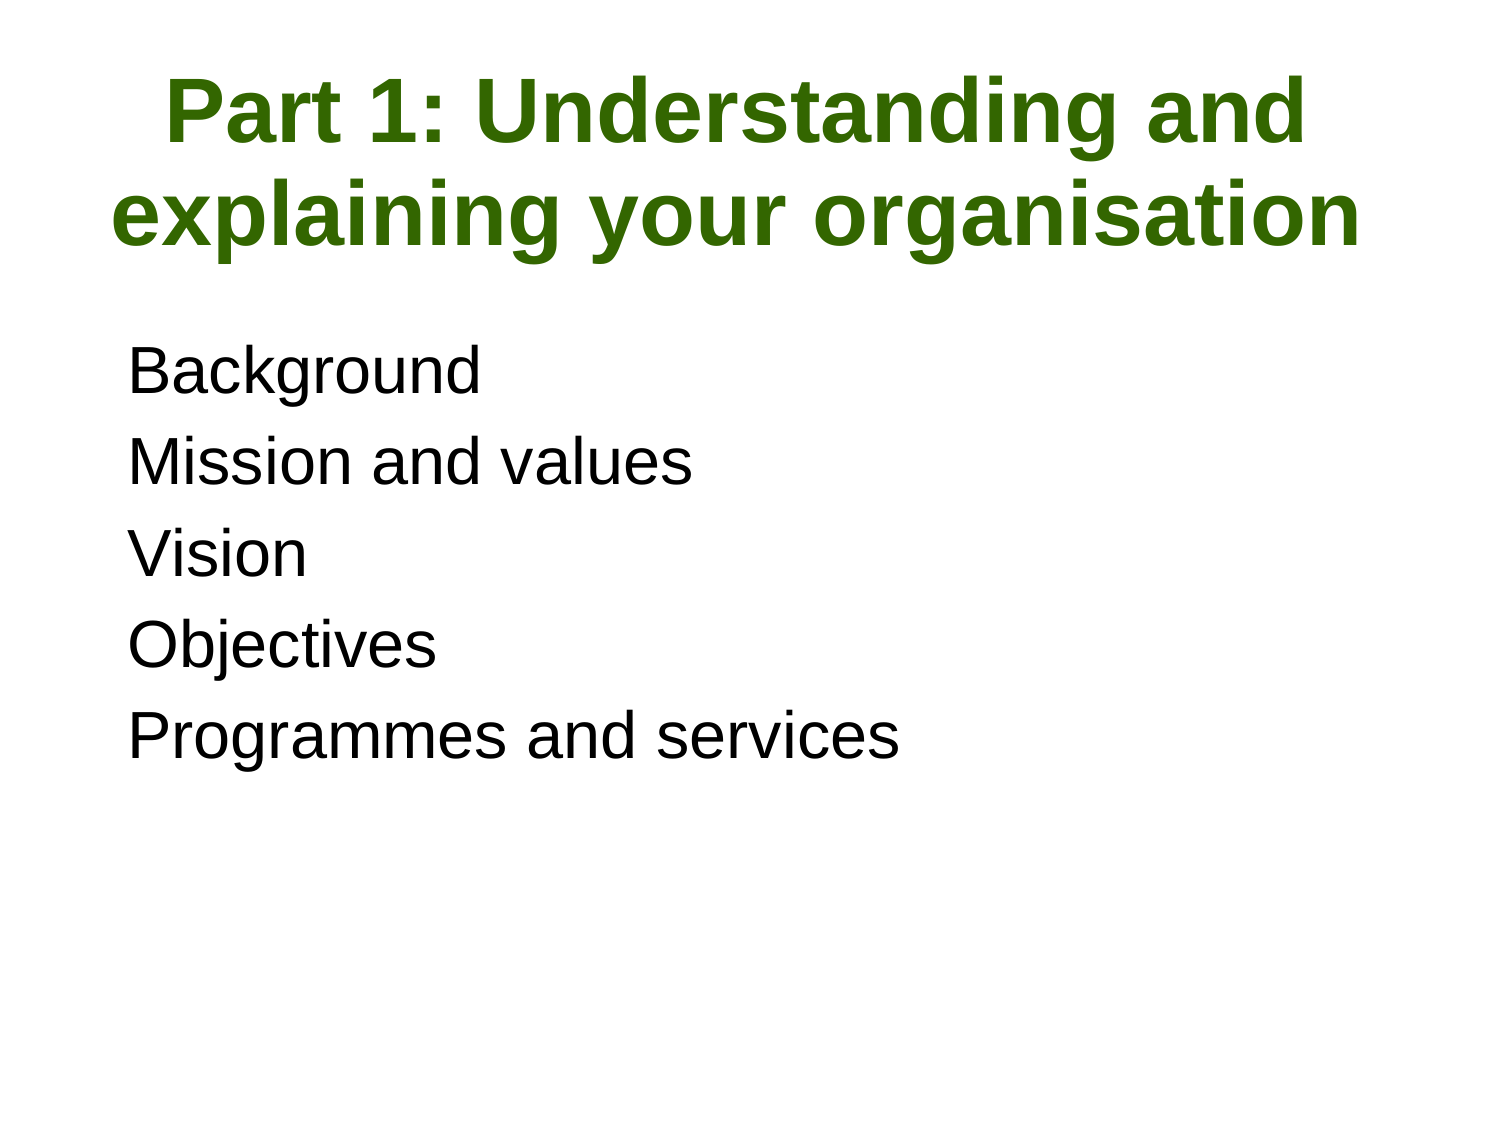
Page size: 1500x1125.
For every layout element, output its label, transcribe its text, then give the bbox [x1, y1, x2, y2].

list Background Mission and values Vision Objectives Programmes and services [112, 324, 1388, 1001]
title Part 1: Understanding and explaining your organisation [87, 37, 1388, 288]
